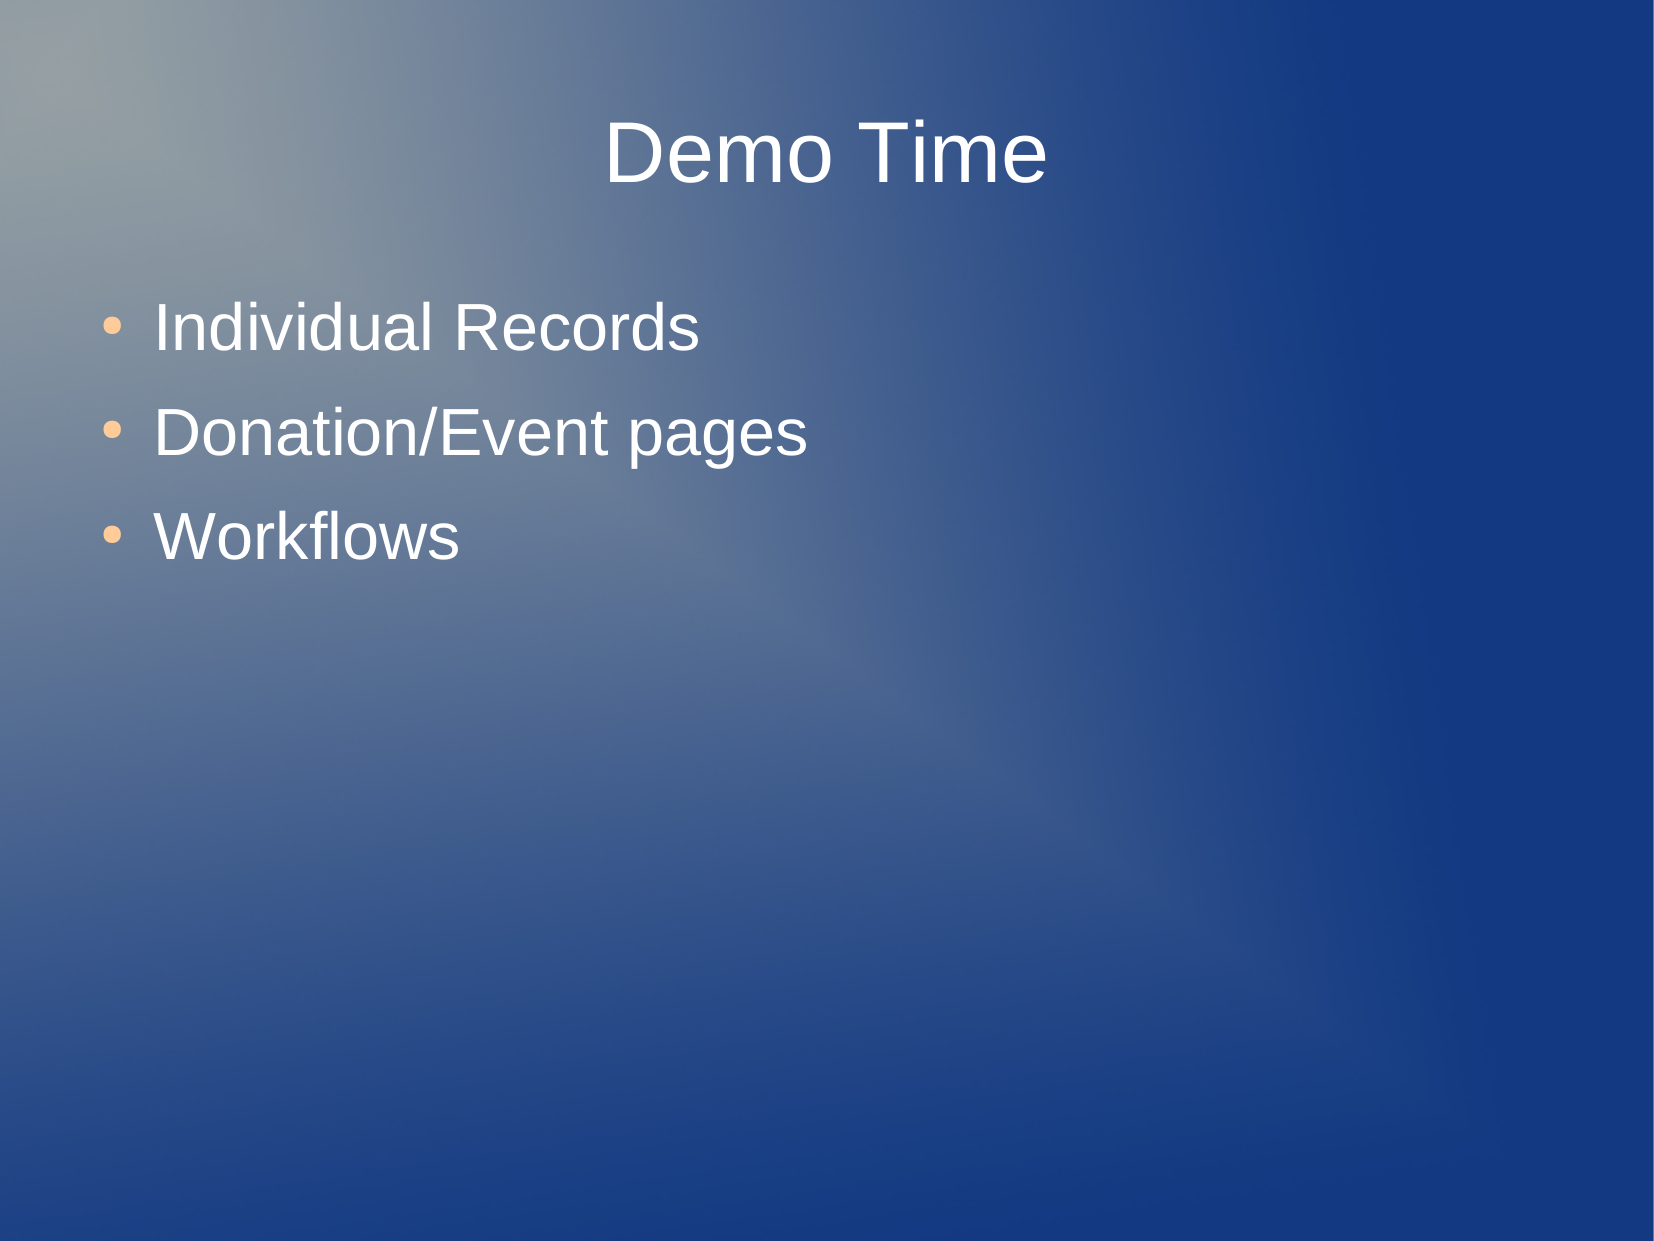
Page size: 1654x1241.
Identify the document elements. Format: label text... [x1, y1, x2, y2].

title Demo Time [82, 49, 1571, 257]
list Individual Records Donation/Event pages Workflows [82, 290, 1571, 1010]
picture [0, 0, 1654, 1241]
